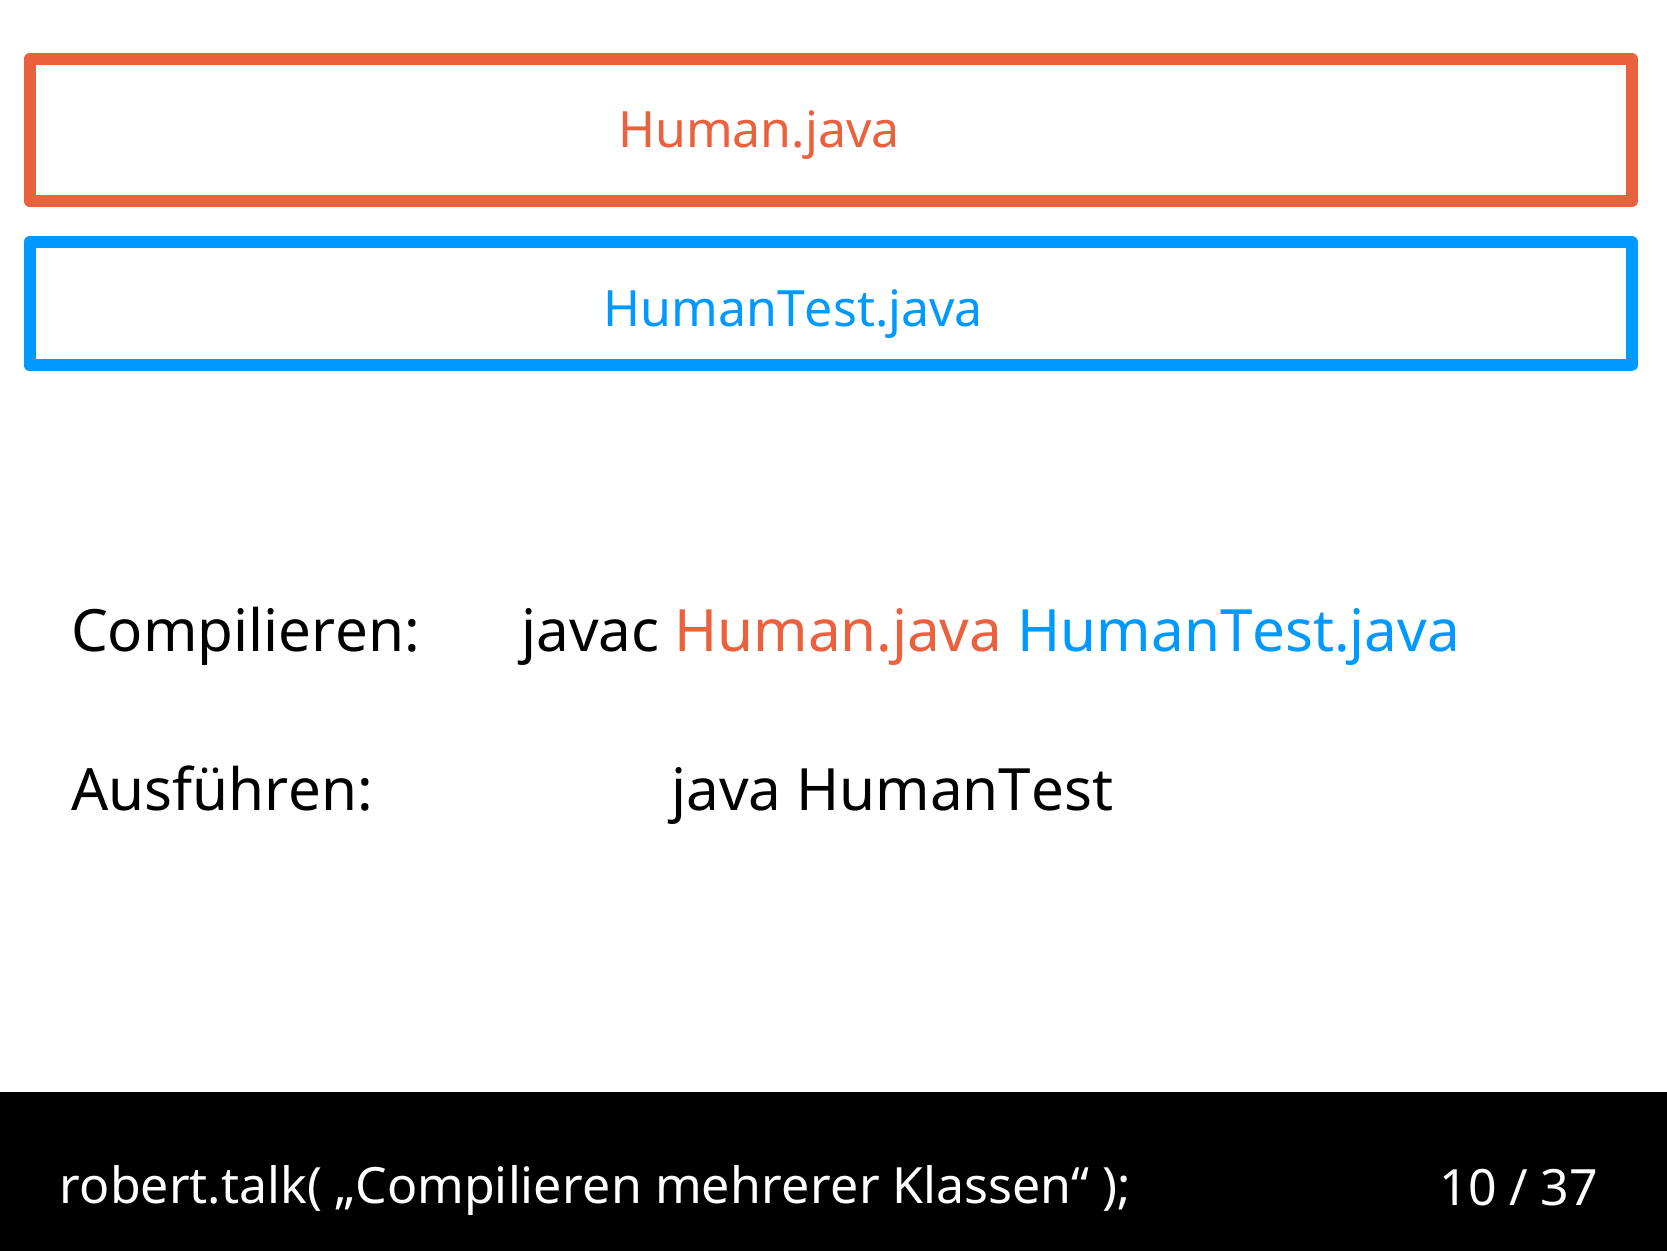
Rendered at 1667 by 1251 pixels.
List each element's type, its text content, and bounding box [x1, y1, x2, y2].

text_box Compilieren: javac Human.java HumanTest.java Ausführen: java HumanTest [56, 502, 1630, 777]
text_box Human.java [603, 86, 945, 157]
text_box HumanTest.java [496, 265, 999, 337]
text_box robert.talk( „Compilieren mehrerer Klassen“ ); [44, 1142, 1550, 1226]
